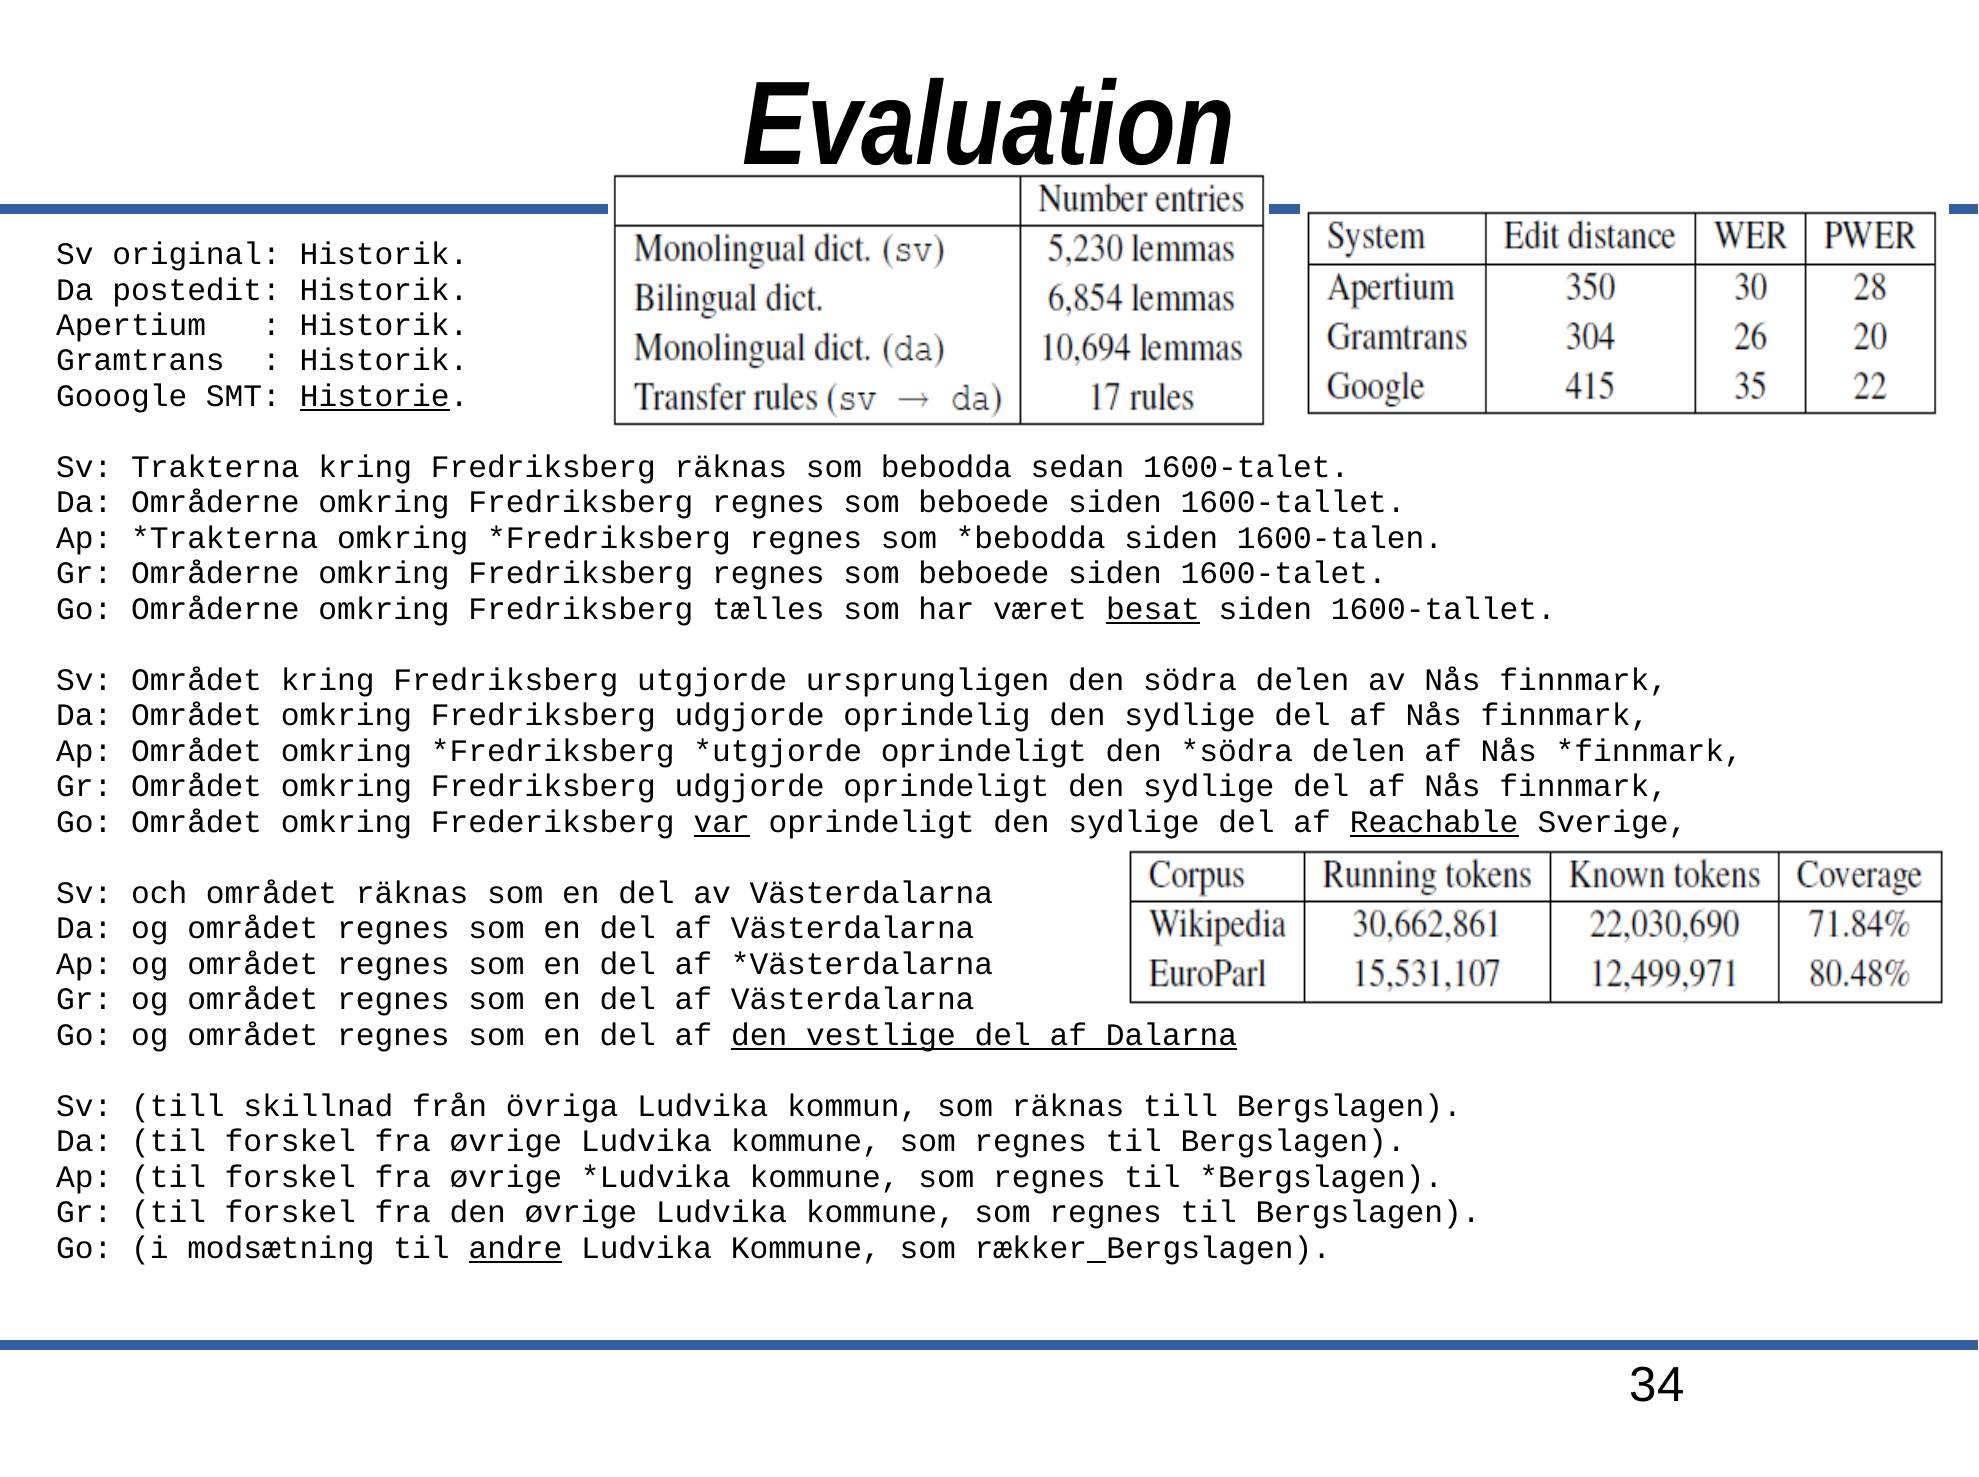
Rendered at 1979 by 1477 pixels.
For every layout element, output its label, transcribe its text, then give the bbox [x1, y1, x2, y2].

picture [608, 168, 1269, 231]
text_box Sv original: Historik. Da postedit: Historik. Apertium : Historik. Gramtrans : Historik. Gooogle SMT: Historie. Sv: Trakterna kring Fredriksberg räknas som bebodda sedan 1600-talet. Da: Områderne omkring Fredriksberg regnes som beboede siden 1600-tallet. Ap: *Trakterna omkring *Fredriksberg regnes som *bebodda siden 1600-talen. Gr: Områderne omkring Fredriksberg regnes som beboede siden 1600-talet. Go: Områderne omkring Fredriksberg tælles som har været besat siden 1600-tallet. Sv: Området kring Fredriksberg utgjorde ursprungligen den södra delen av Nås finnmark, Da: Området omkring Fredriksberg udgjorde oprindelig den sydlige del af Nås finnmark, Ap: Området omkring *Fredriksberg *utgjorde oprindeligt den *södra delen af Nås *finnmark, Gr: Området omkring Fredriksberg udgjorde oprindeligt den sydlige del af Nås finnmark, Go: Området omkring Frederiksberg var oprindeligt den sydlige del af Reachable Sverige, Sv: och området räknas som en del av Västerdalarna Da: og området regnes som en del af Västerdalarna Ap: og området regnes som en del af *Västerdalarna Gr: og området regnes som en del af Västerdalarna Go: og området regnes som en del af den vestlige del af Dalarna Sv: (till skillnad från övriga Ludvika kommun, som räknas till Bergslagen). Da: (til forskel fra øvrige Ludvika kommune, som regnes til Bergslagen). Ap: (til forskel fra øvrige *Ludvika kommune, som regnes til *Bergslagen). Gr: (til forskel fra den øvrige Ludvika kommune, som regnes til Bergslagen). Go: (i modsætning til andre Ludvika Kommune, som rækker Bergslagen). [41, 231, 1932, 1475]
title Evaluation [0, 30, 1979, 203]
picture [1932, 842, 1954, 1017]
picture [1300, 203, 1949, 425]
